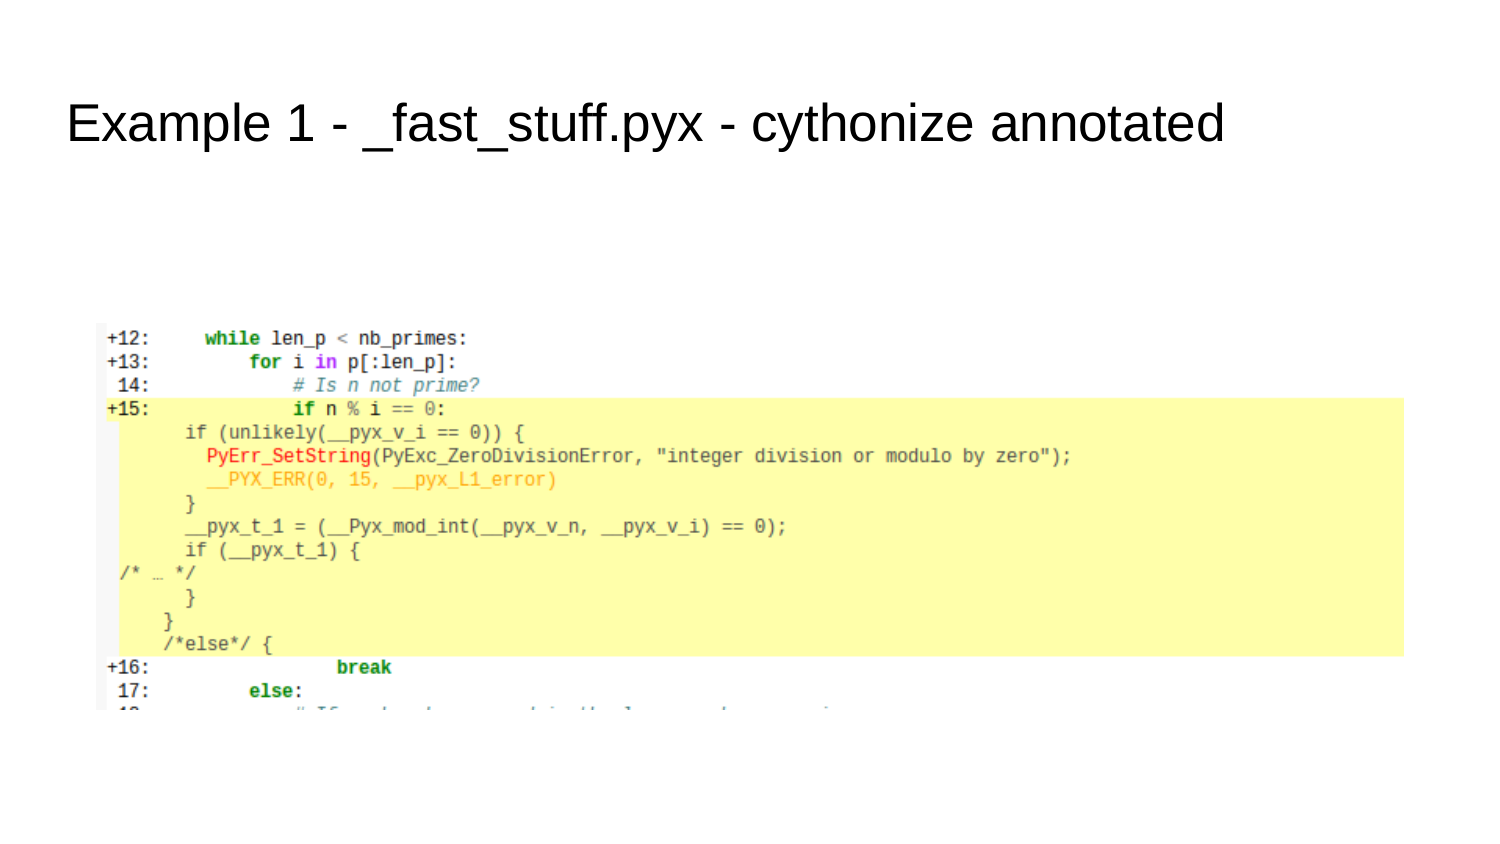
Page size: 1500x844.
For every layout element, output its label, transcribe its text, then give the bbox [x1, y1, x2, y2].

picture [96, 323, 1404, 710]
title Example 1 - _fast_stuff.pyx - cythonize annotated [51, 72, 1449, 167]
